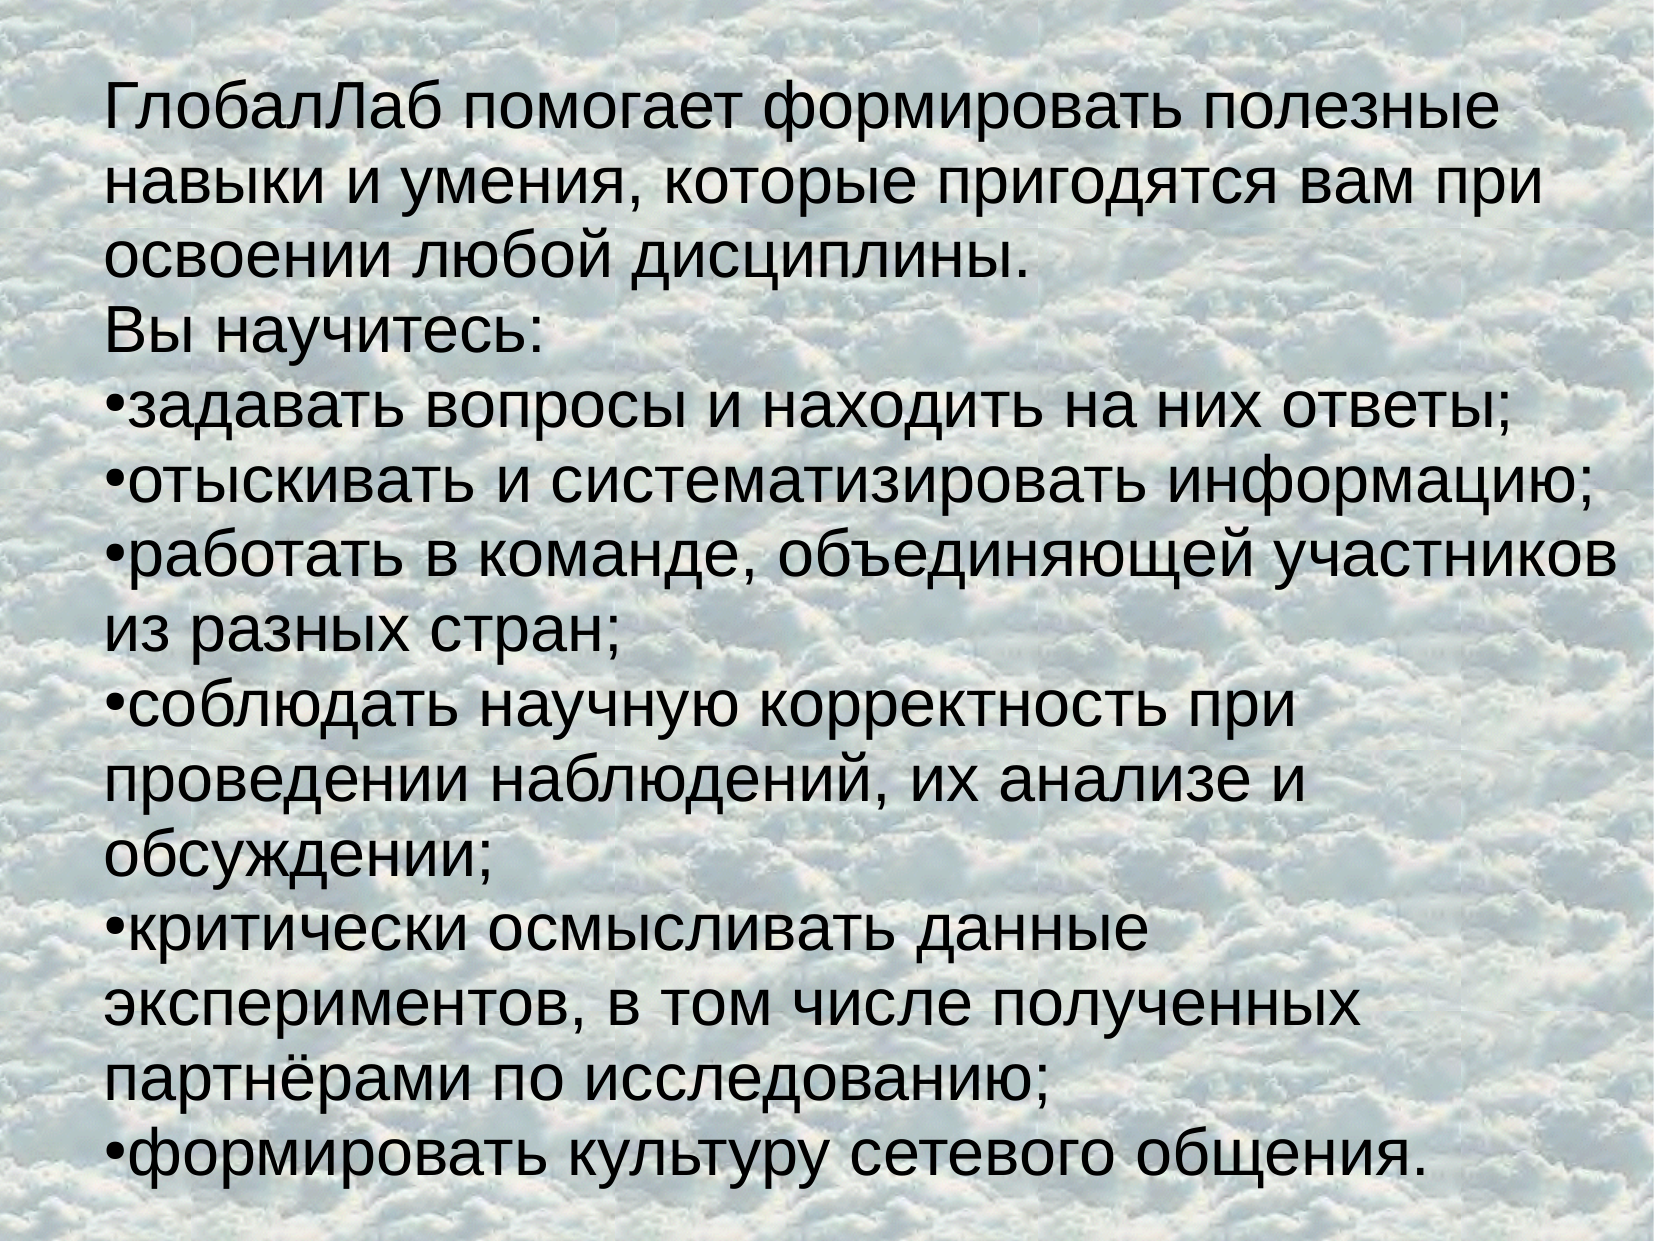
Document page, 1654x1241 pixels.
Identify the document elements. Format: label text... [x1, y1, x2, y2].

text_box ГлобалЛаб помогает формировать полезные навыки и умения, которые пригодятся вам при освоении любой дисциплины. Вы научитесь: задавать вопросы и находить на них ответы; отыскивать и систематизировать информацию; работать в команде, объединяющей участников из разных стран; соблюдать научную корректность при проведении наблюдений, их анализе и обсуждении; критически осмысливать данные экспериментов, в том числе полученных партнёрами по исследованию; формировать культуру сетевого общения. [88, 60, 1654, 1197]
picture [0, 0, 1654, 1241]
